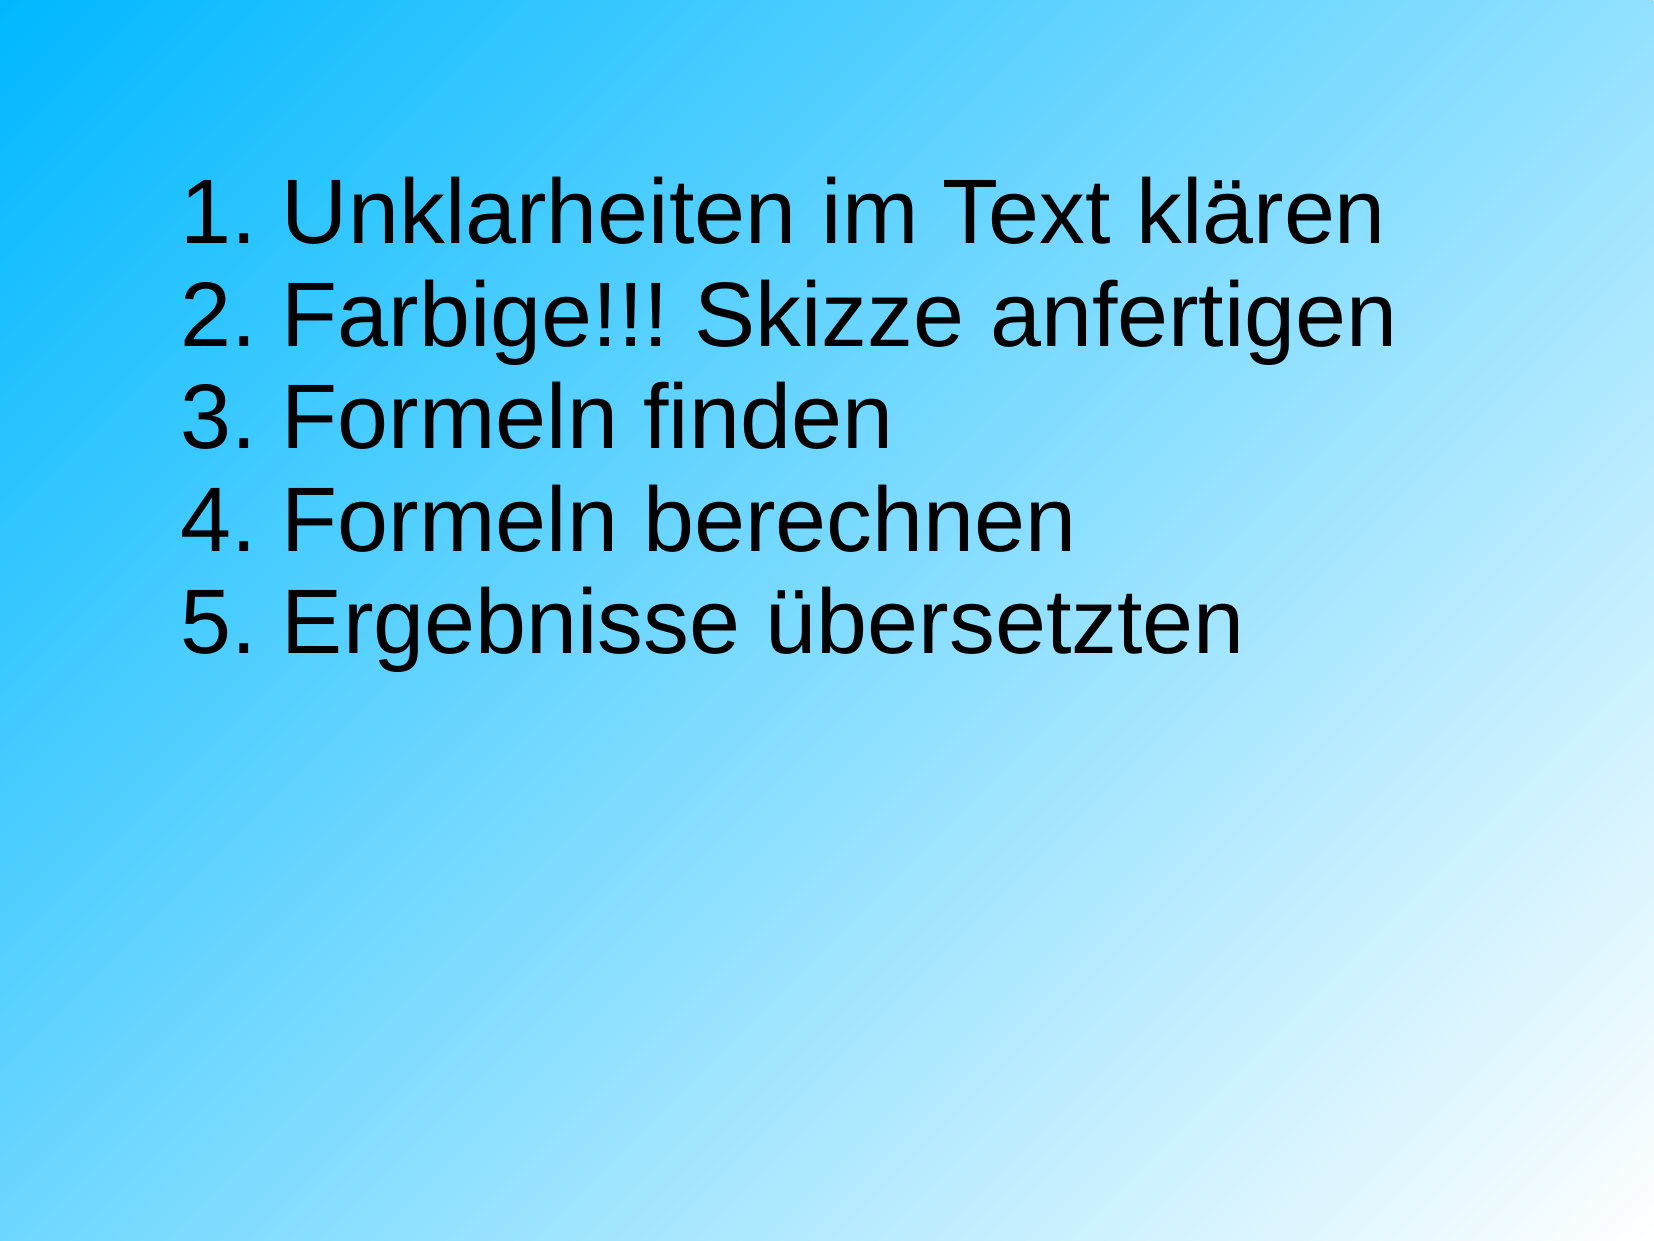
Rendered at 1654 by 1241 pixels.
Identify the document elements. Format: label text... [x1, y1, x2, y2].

text_box 1. Unklarheiten im Text klären 2. Farbige!!! Skizze anfertigen 3. Formeln finden 4. Formeln berechnen 5. Ergebnisse übersetzten [180, 160, 1430, 674]
